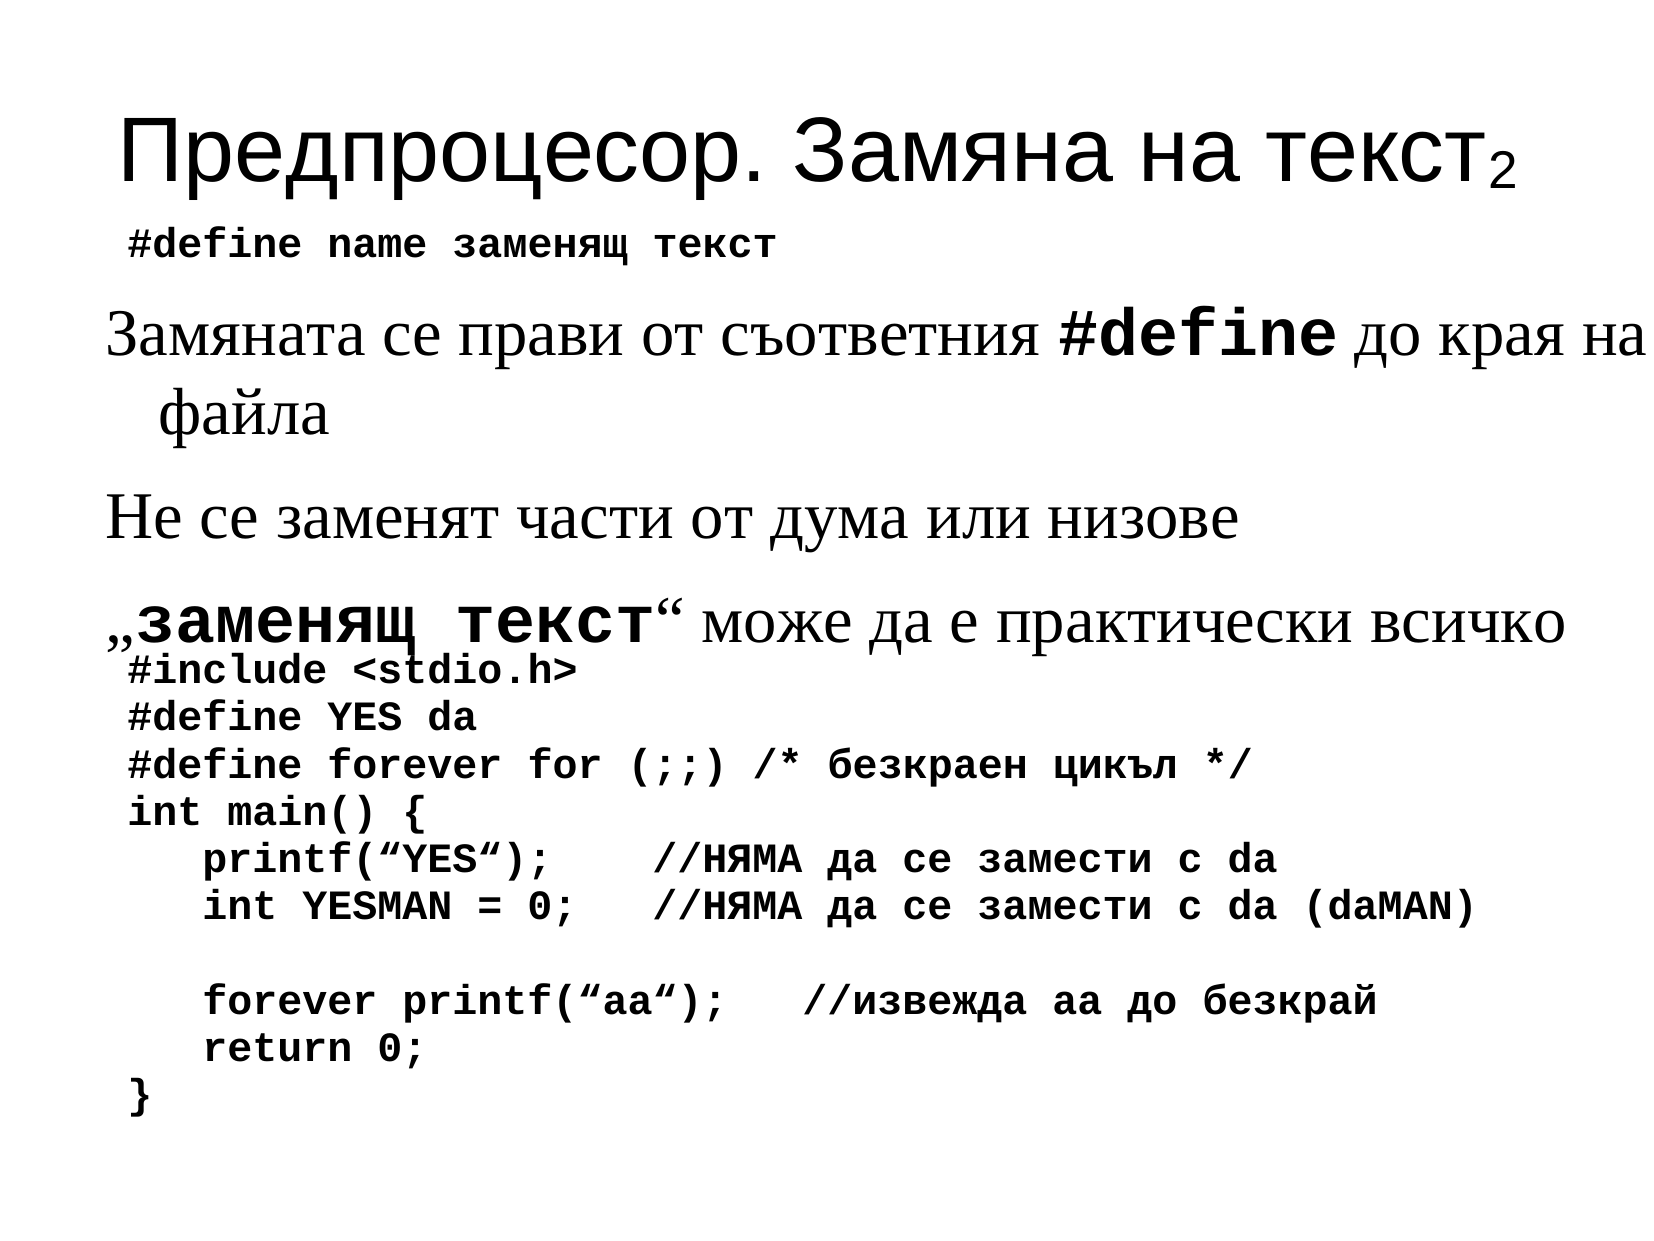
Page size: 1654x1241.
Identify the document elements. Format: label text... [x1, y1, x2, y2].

title Предпроцесор. Замяна на текст2 [102, 46, 1534, 254]
text_box #include <stdio.h> #define YES da #define forever for (;;) /* безкраен цикъл */ int main() { printf(“YES“); //НЯМА да се замести с da int YESMAN = 0; //НЯМА да се замести с da (daMAN) forever printf(“aa“); //извежда aa до безкрай return 0; } [112, 641, 1511, 1135]
text_box #define name заменящ текст [112, 214, 1511, 326]
list Замяната се прави от съответния #define до края на файла Не се заменят части от дума или низове „заменящ текст“ може да е практически всичко [87, 295, 1654, 1076]
